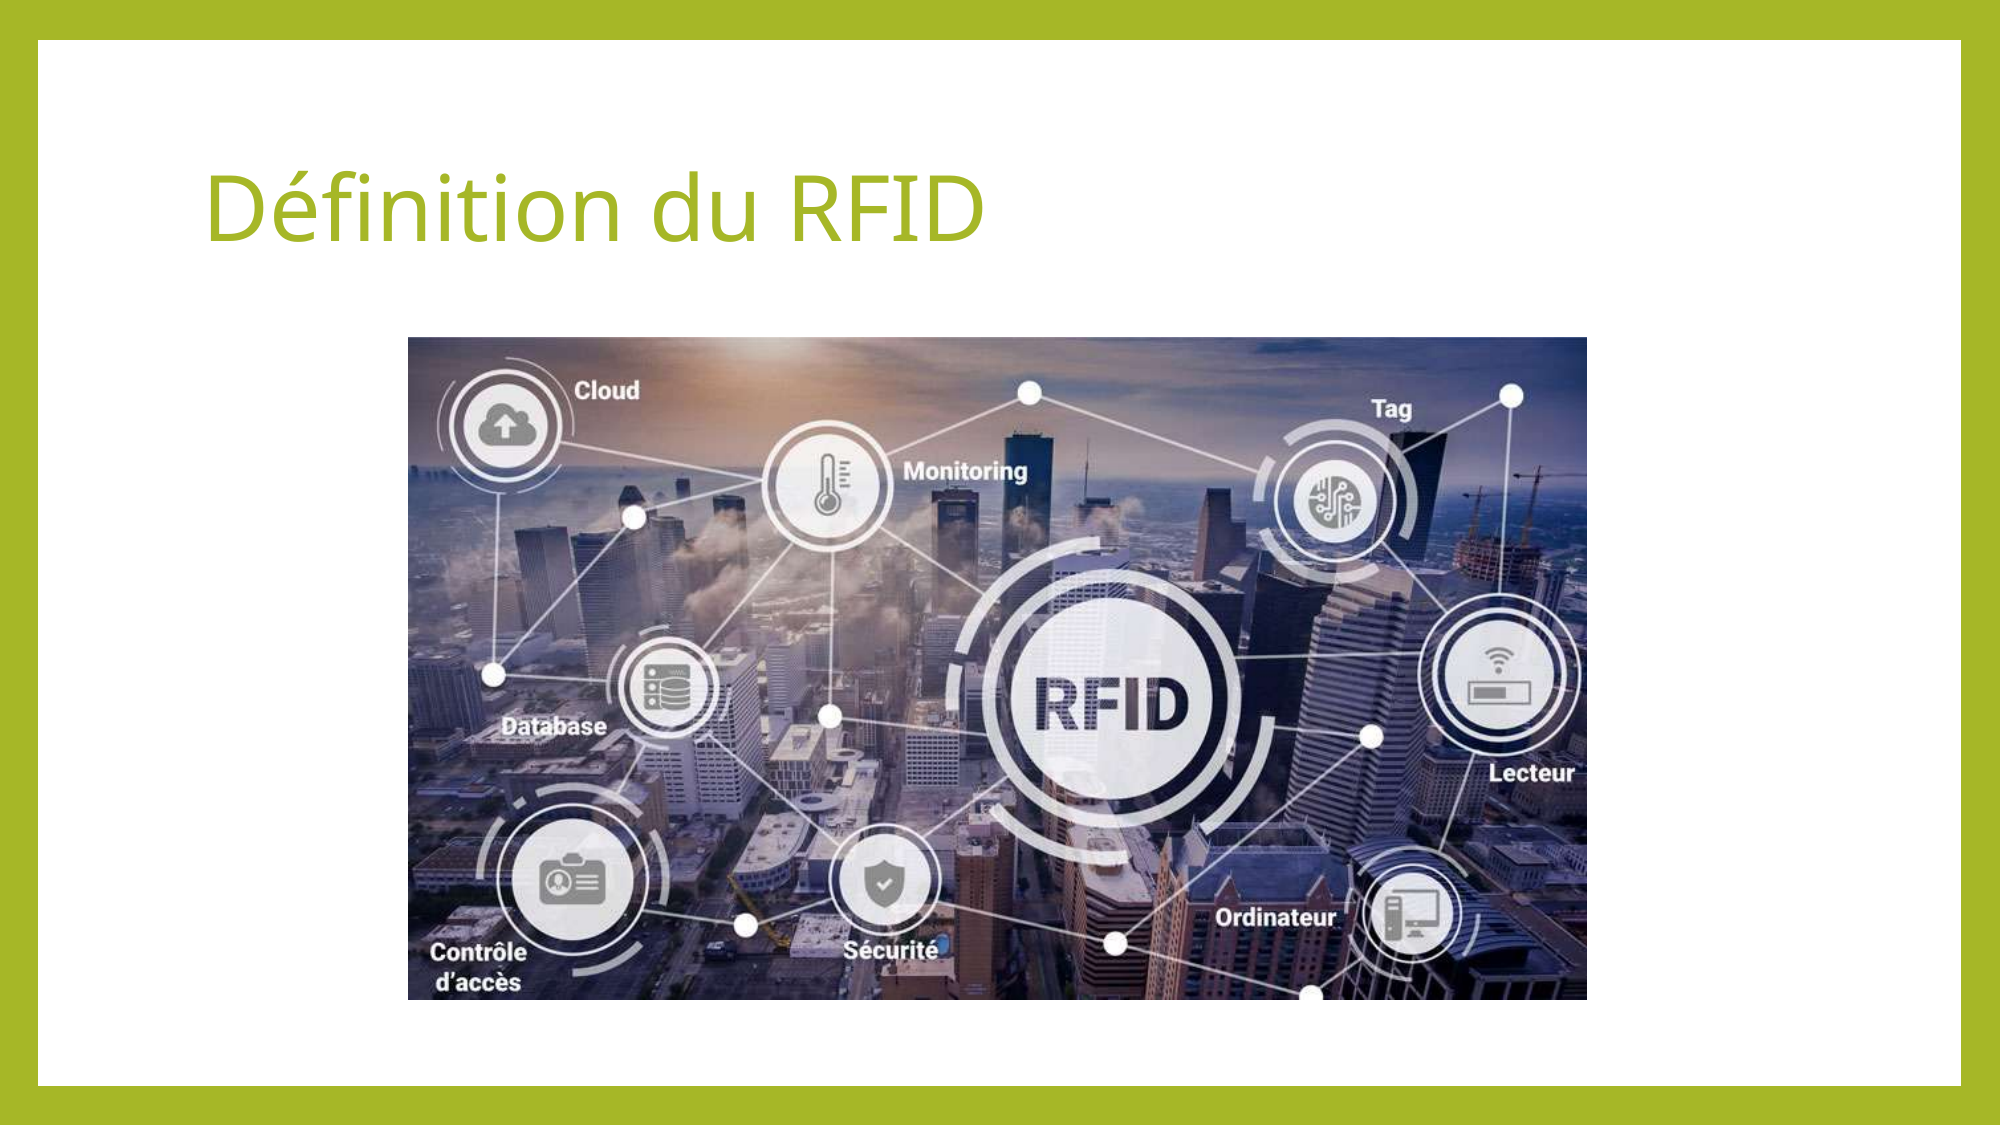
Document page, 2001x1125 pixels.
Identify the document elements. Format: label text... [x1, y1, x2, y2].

picture [408, 337, 1587, 1000]
title Définition du RFID [187, 99, 1808, 323]
